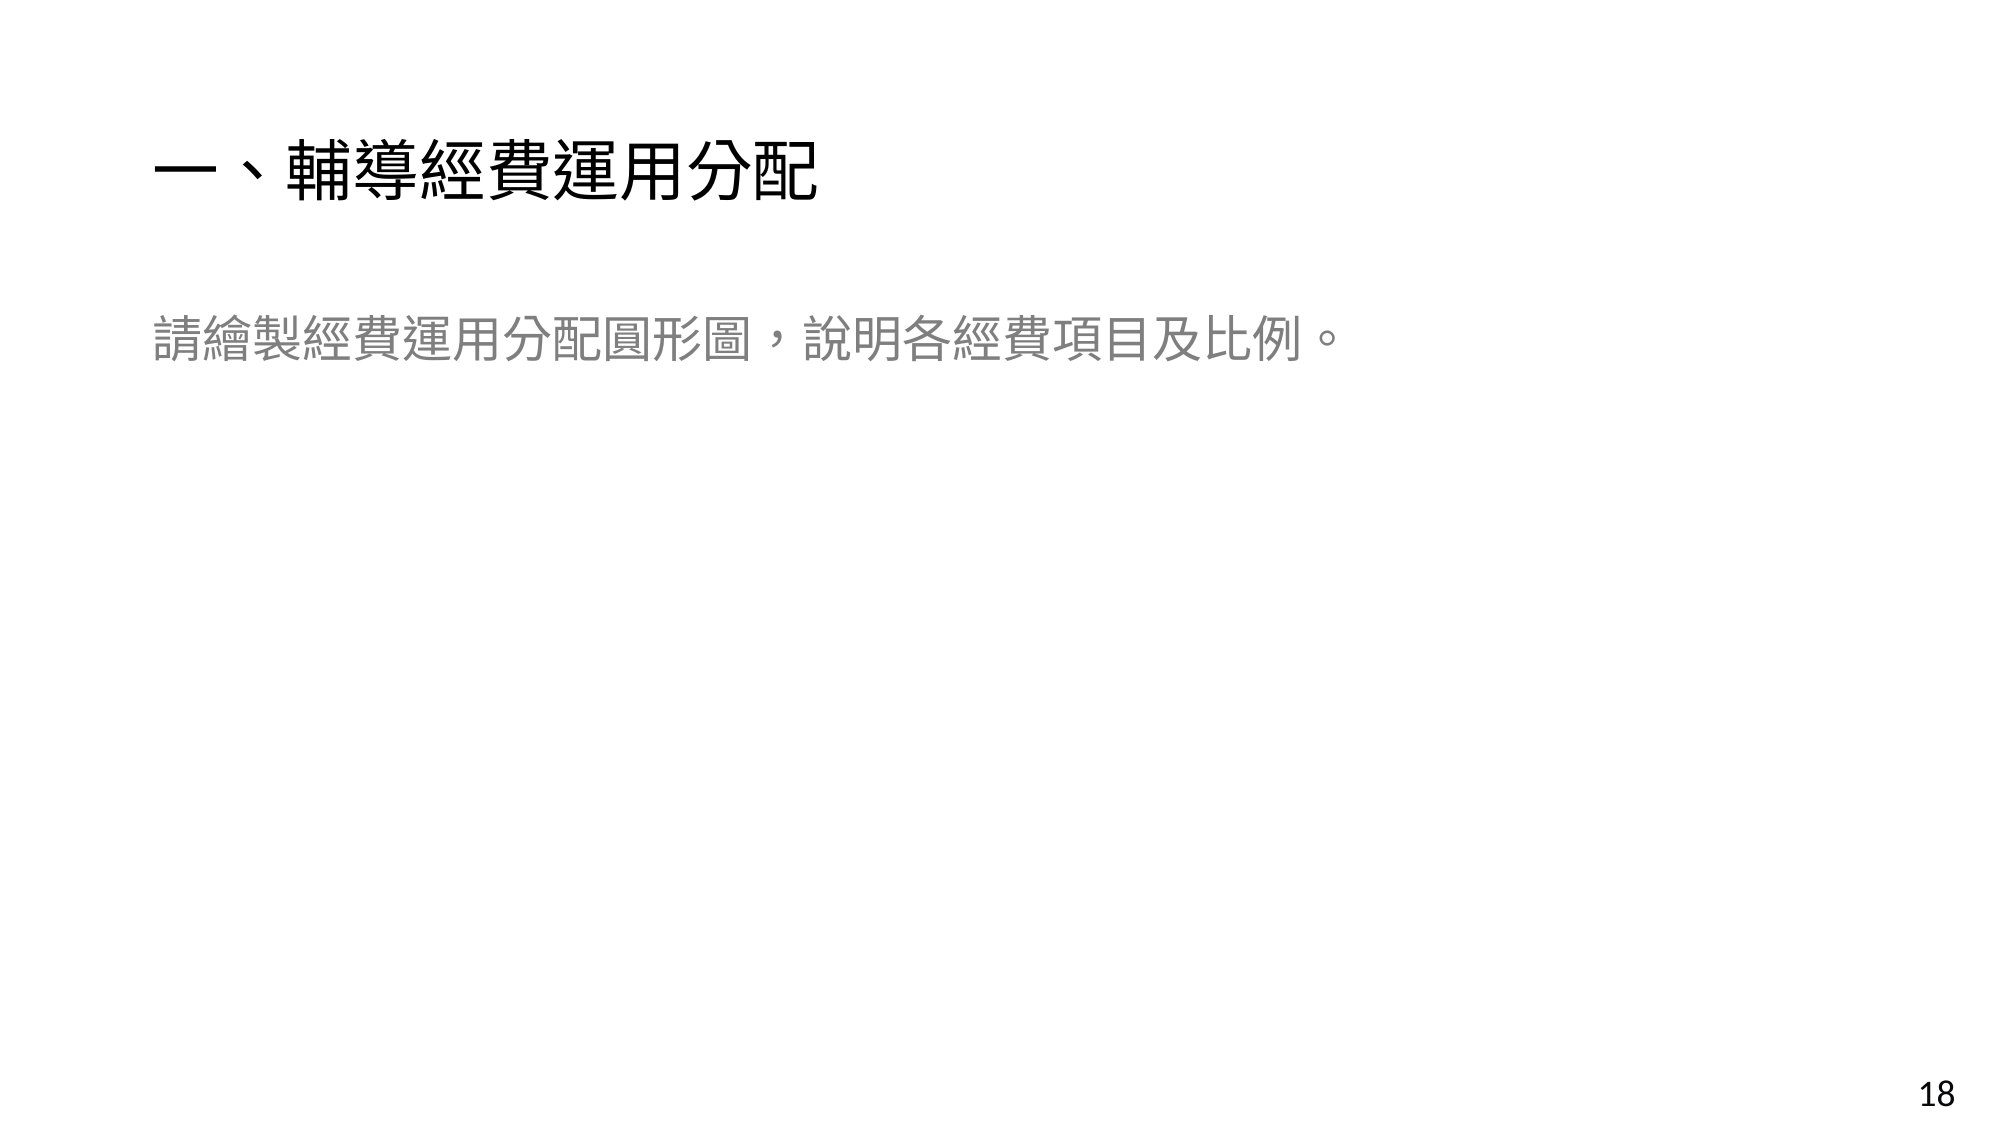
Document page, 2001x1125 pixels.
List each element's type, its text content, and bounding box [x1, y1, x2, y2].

text_box [1902, 1061, 1986, 1114]
list 請繪製經費運用分配圓形圖，說明各經費項目及比例。 [137, 299, 1863, 1014]
title 一、輔導經費運用分配 [137, 59, 1863, 278]
